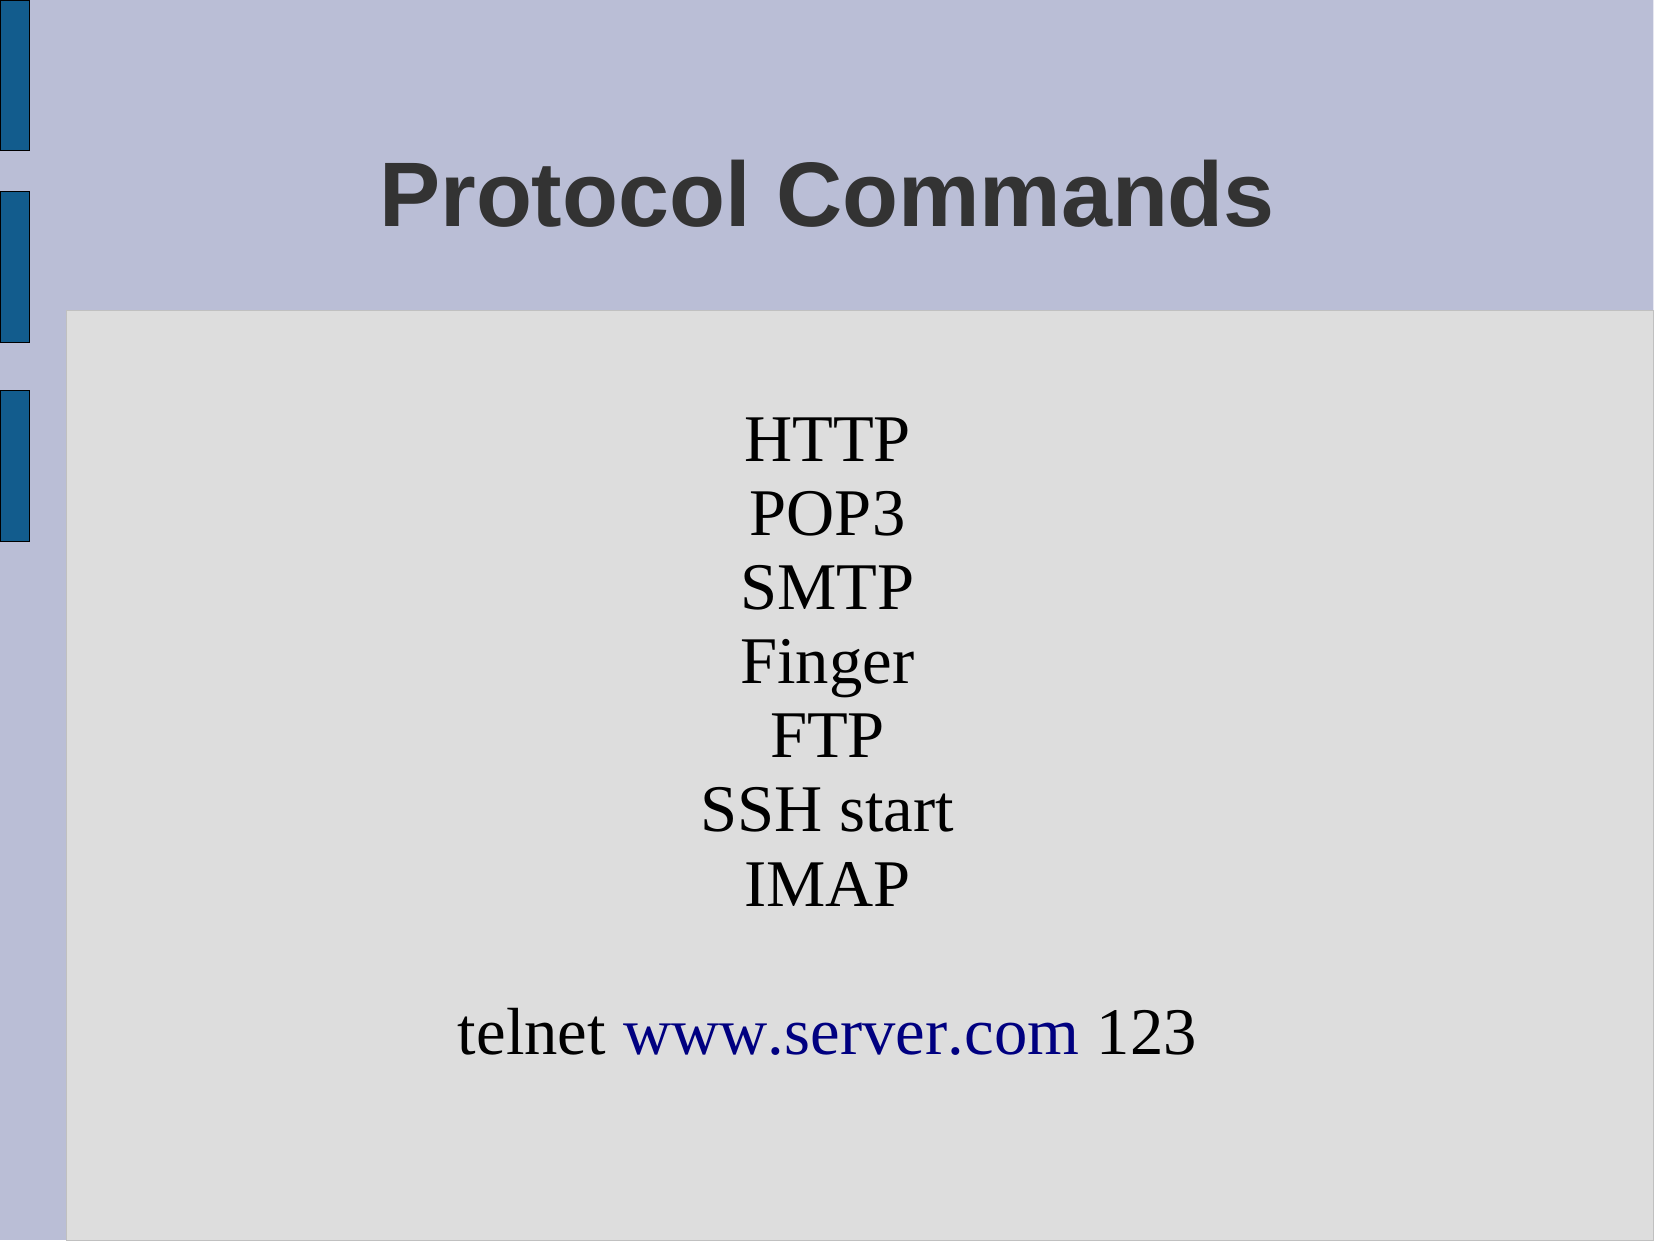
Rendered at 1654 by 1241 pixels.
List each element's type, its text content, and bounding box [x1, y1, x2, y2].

subtitle HTTP POP3 SMTP Finger FTP SSH start IMAP telnet www.server.com 123 [121, 344, 1534, 1127]
title Protocol Commands [121, 91, 1534, 299]
